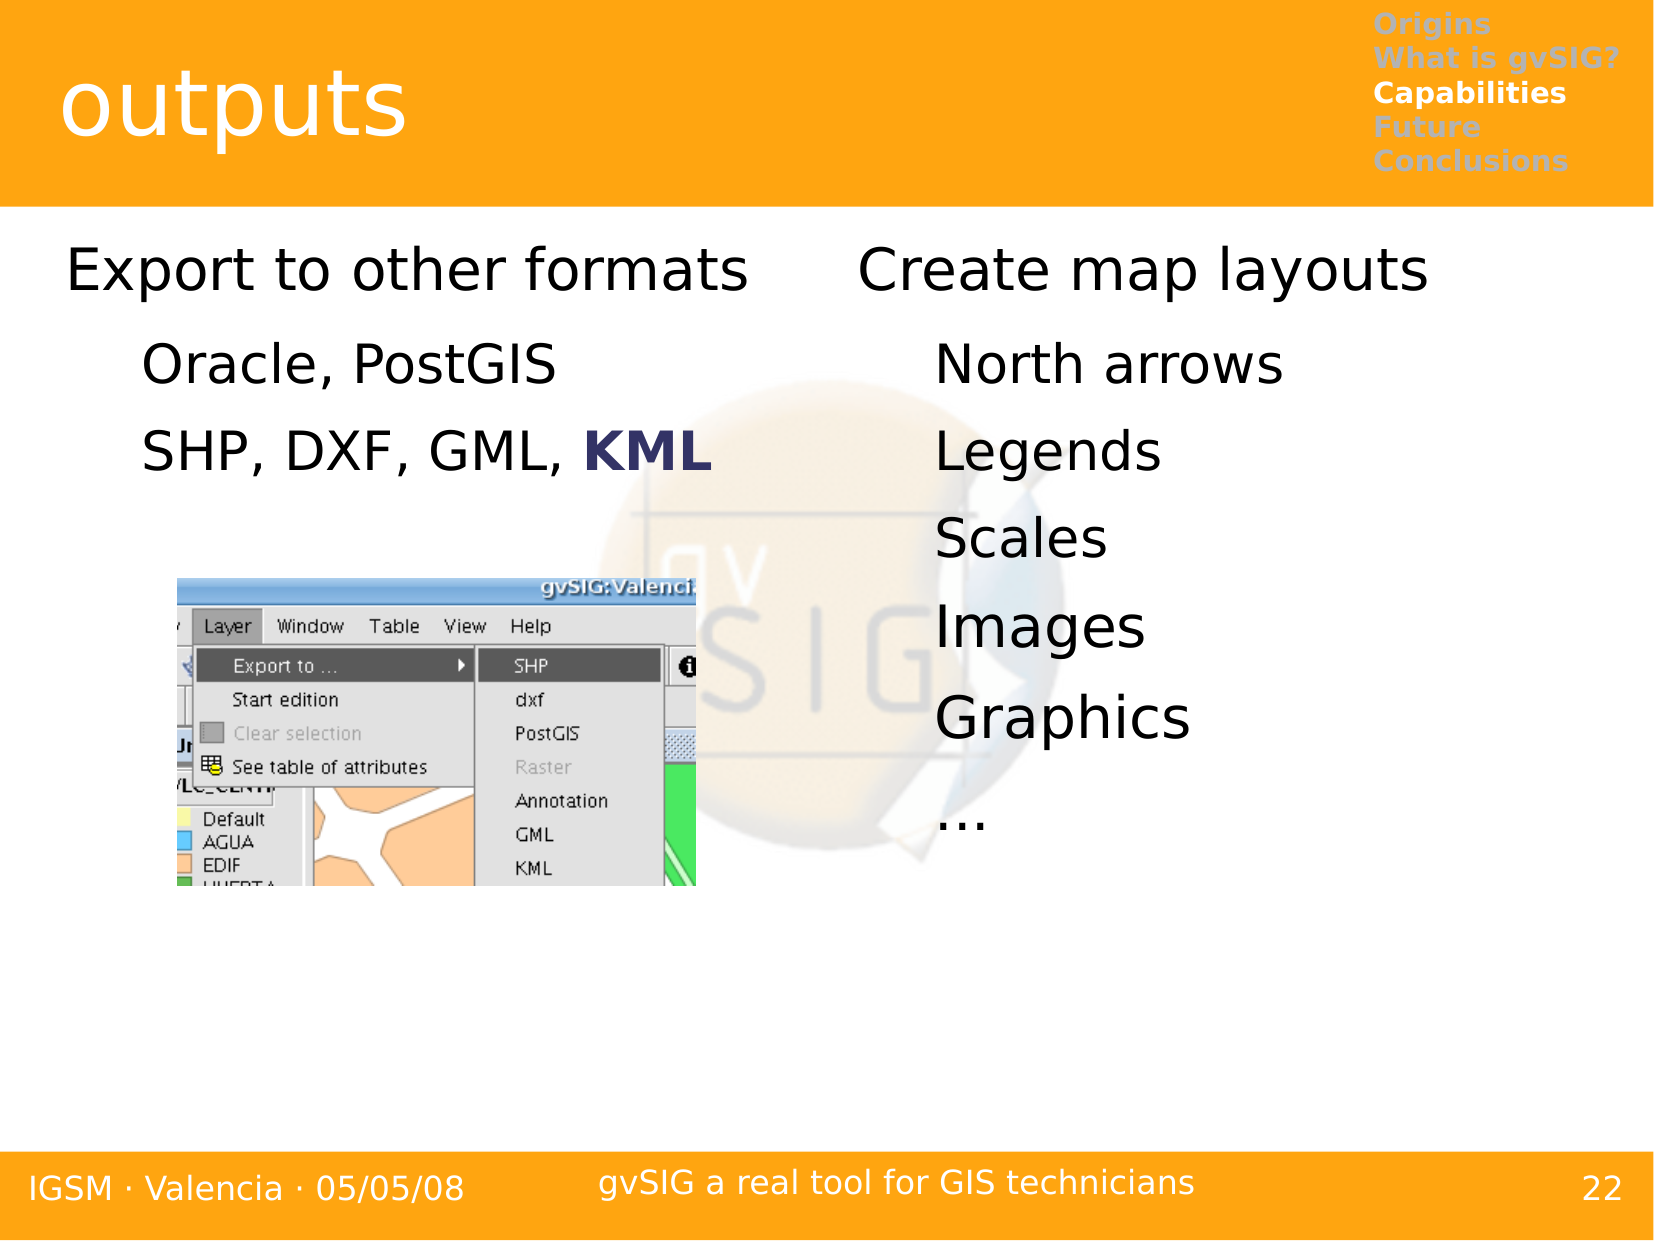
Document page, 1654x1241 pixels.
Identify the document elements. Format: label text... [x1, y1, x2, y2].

list Create map layouts North arrows Legends Scales Images Graphics ... [840, 236, 1596, 1108]
title outputs [59, 29, 1358, 178]
picture [177, 578, 696, 886]
list Export to other formats Oracle, PostGIS SHP, DXF, GML, KML [47, 236, 803, 1123]
text_box Origins What is gvSIG? Capabilities Future Conclusions [1358, 0, 1654, 207]
